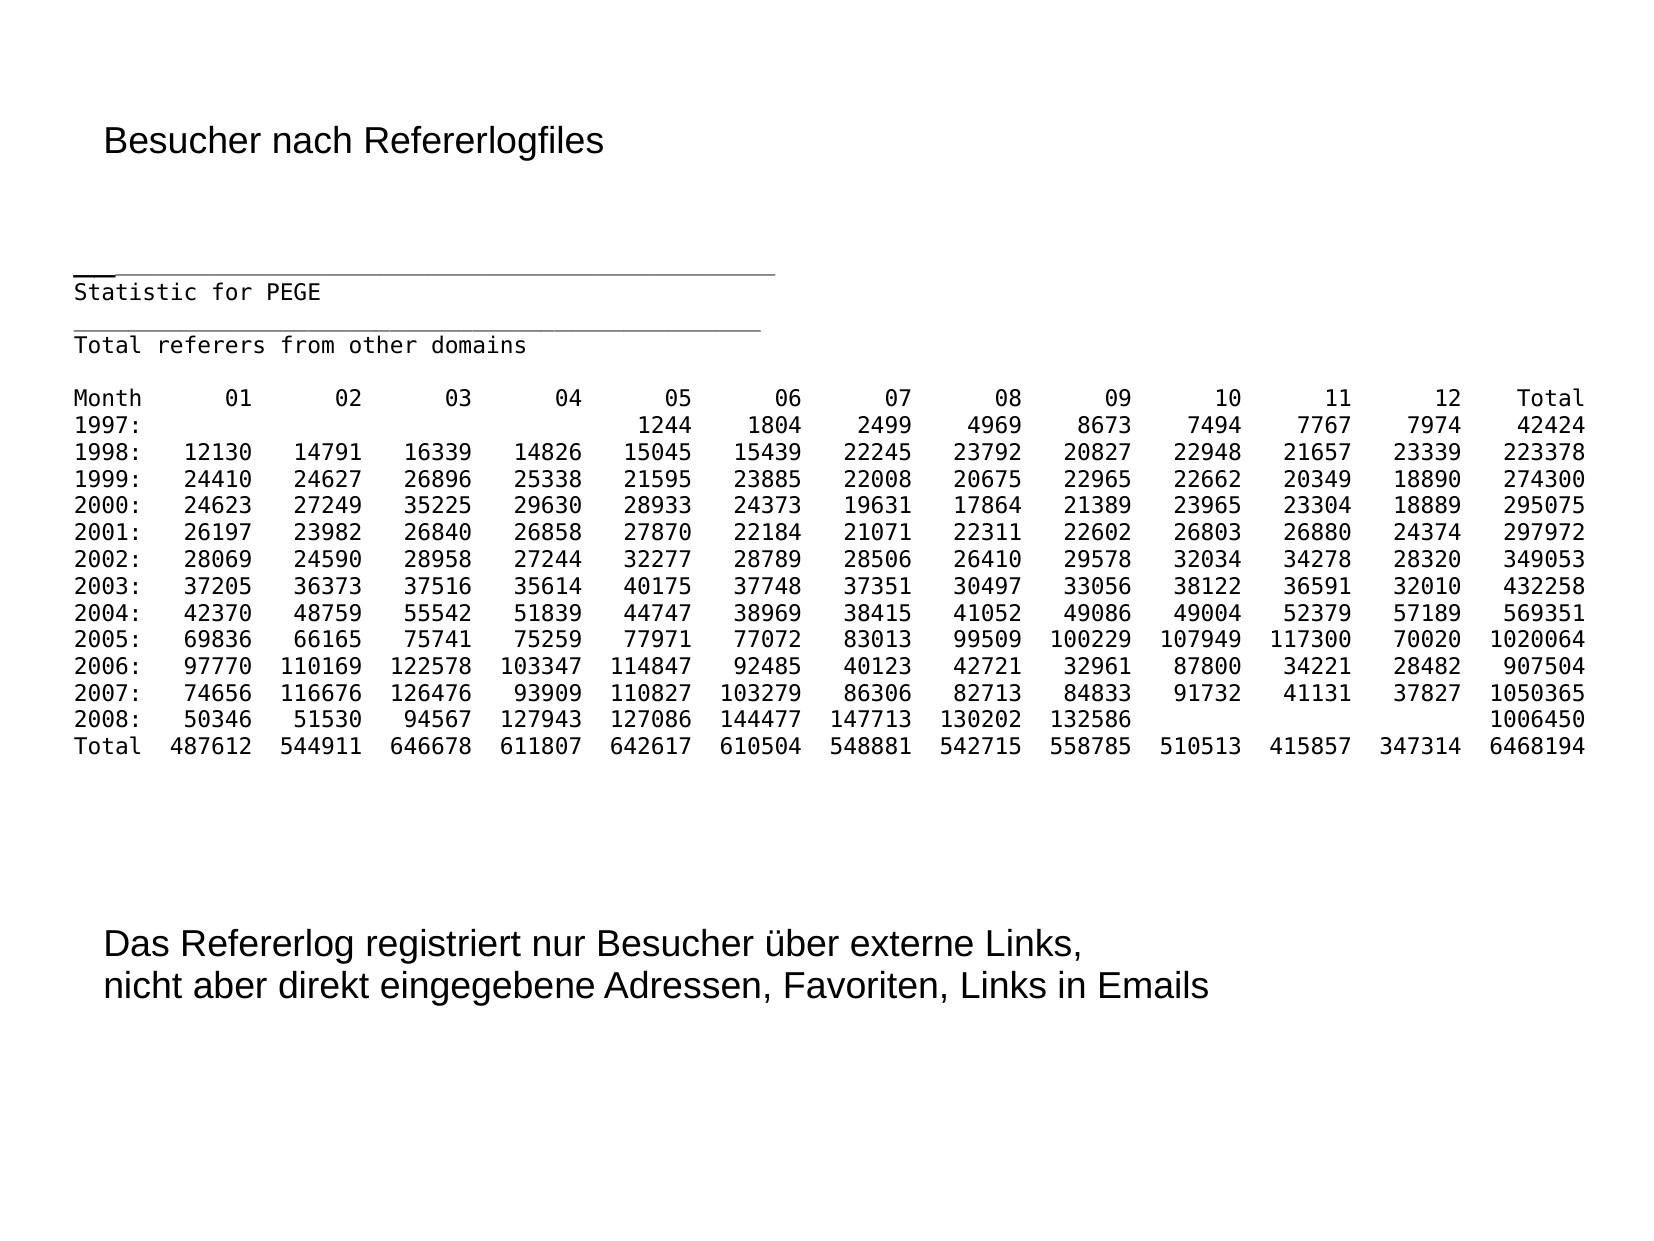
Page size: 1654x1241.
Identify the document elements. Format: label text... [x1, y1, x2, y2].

text_box __________________________________________________ Statistic for PEGE __________________________________________________ Total referers from other domains Month 01 02 03 04 05 06 07 08 09 10 11 12 Total 1997: 1244 1804 2499 4969 8673 7494 7767 7974 42424 1998: 12130 14791 16339 14826 15045 15439 22245 23792 20827 22948 21657 23339 223378 1999: 24410 24627 26896 25338 21595 23885 22008 20675 22965 22662 20349 18890 274300 2000: 24623 27249 35225 29630 28933 24373 19631 17864 21389 23965 23304 18889 295075 2001: 26197 23982 26840 26858 27870 22184 21071 22311 22602 26803 26880 24374 297972 2002: 28069 24590 28958 27244 32277 28789 28506 26410 29578 32034 34278 28320 349053 2003: 37205 36373 37516 35614 40175 37748 37351 30497 33056 38122 36591 32010 432258 2004: 42370 48759 55542 51839 44747 38969 38415 41052 49086 49004 52379 57189 569351 2005: 69836 66165 75741 75259 77971 77072 83013 99509 100229 107949 117300 70020 1020064 2006: 97770 110169 122578 103347 114847 92485 40123 42721 32961 87800 34221 28482 907504 2007: 74656 116676 126476 93909 110827 103279 86306 82713 84833 91732 41131 37827 1050365 2008: 50346 51530 94567 127943 127086 144477 147713 130202 132586 1006450 Total 487612 544911 646678 611807 642617 610504 548881 542715 558785 510513 415857 347314 6468194 [59, 229, 1625, 768]
text_box Besucher nach Refererlogfiles [88, 112, 620, 170]
text_box Das Refererlog registriert nur Besucher über externe Links, nicht aber direkt eingegebene Adressen, Favoriten, Links in Emails [88, 915, 1225, 1015]
